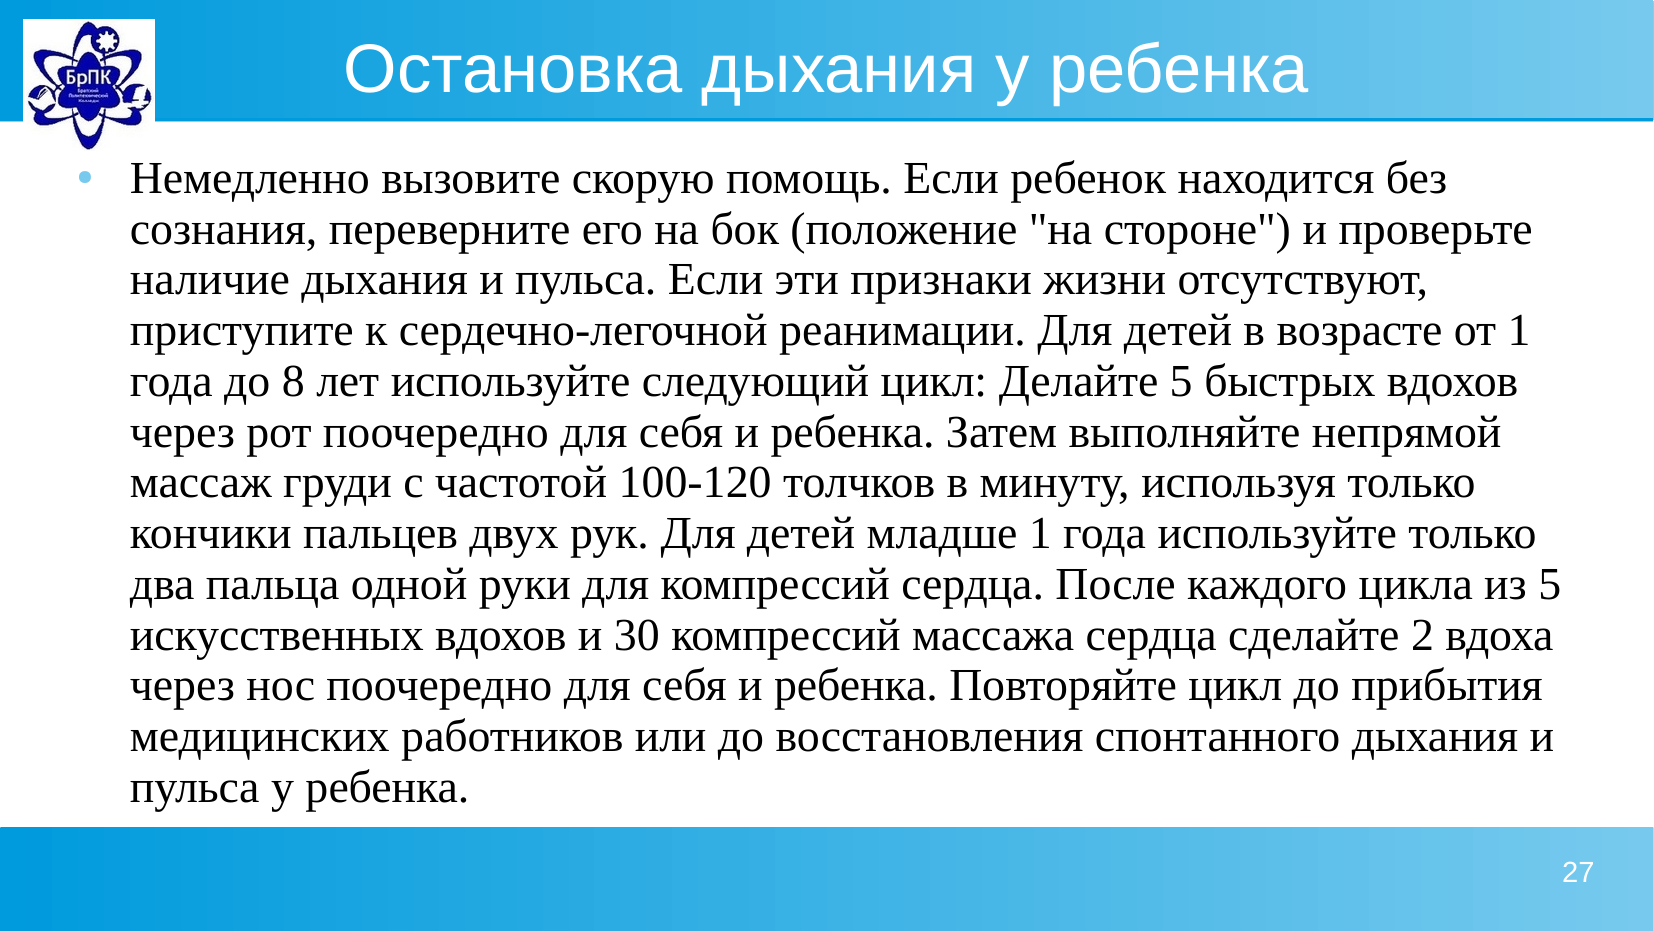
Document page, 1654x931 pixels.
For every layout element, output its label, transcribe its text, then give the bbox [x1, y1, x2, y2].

title Остановка дыхания у ребенка [155, 30, 1595, 108]
picture [23, 20, 155, 151]
list Немедленно вызовите скорую помощь. Если ребенок находится без сознания, переверните его на бок (положение "на стороне") и проверьте наличие дыхания и пульса. Если эти признаки жизни отсутствуют, приступите к сердечно-легочной реанимации. Для детей в возрасте от 1 года до 8 лет используйте следующий цикл: Делайте 5 быстрых вдохов через рот поочередно для себя и ребенка. Затем выполняйте непрямой массаж груди с частотой 100-120 толчков в минуту, используя только кончики пальцев двух рук. Для детей младше 1 года используйте только два пальца одной руки для компрессий сердца. После каждого цикла из 5 искусственных вдохов и 30 компрессий массажа сердца сделайте 2 вдоха через нос поочередно для себя и ребенка. Повторяйте цикл до прибытия медицинских работников или до восстановления спонтанного дыхания и пульса у ребенка. [59, 152, 1595, 744]
